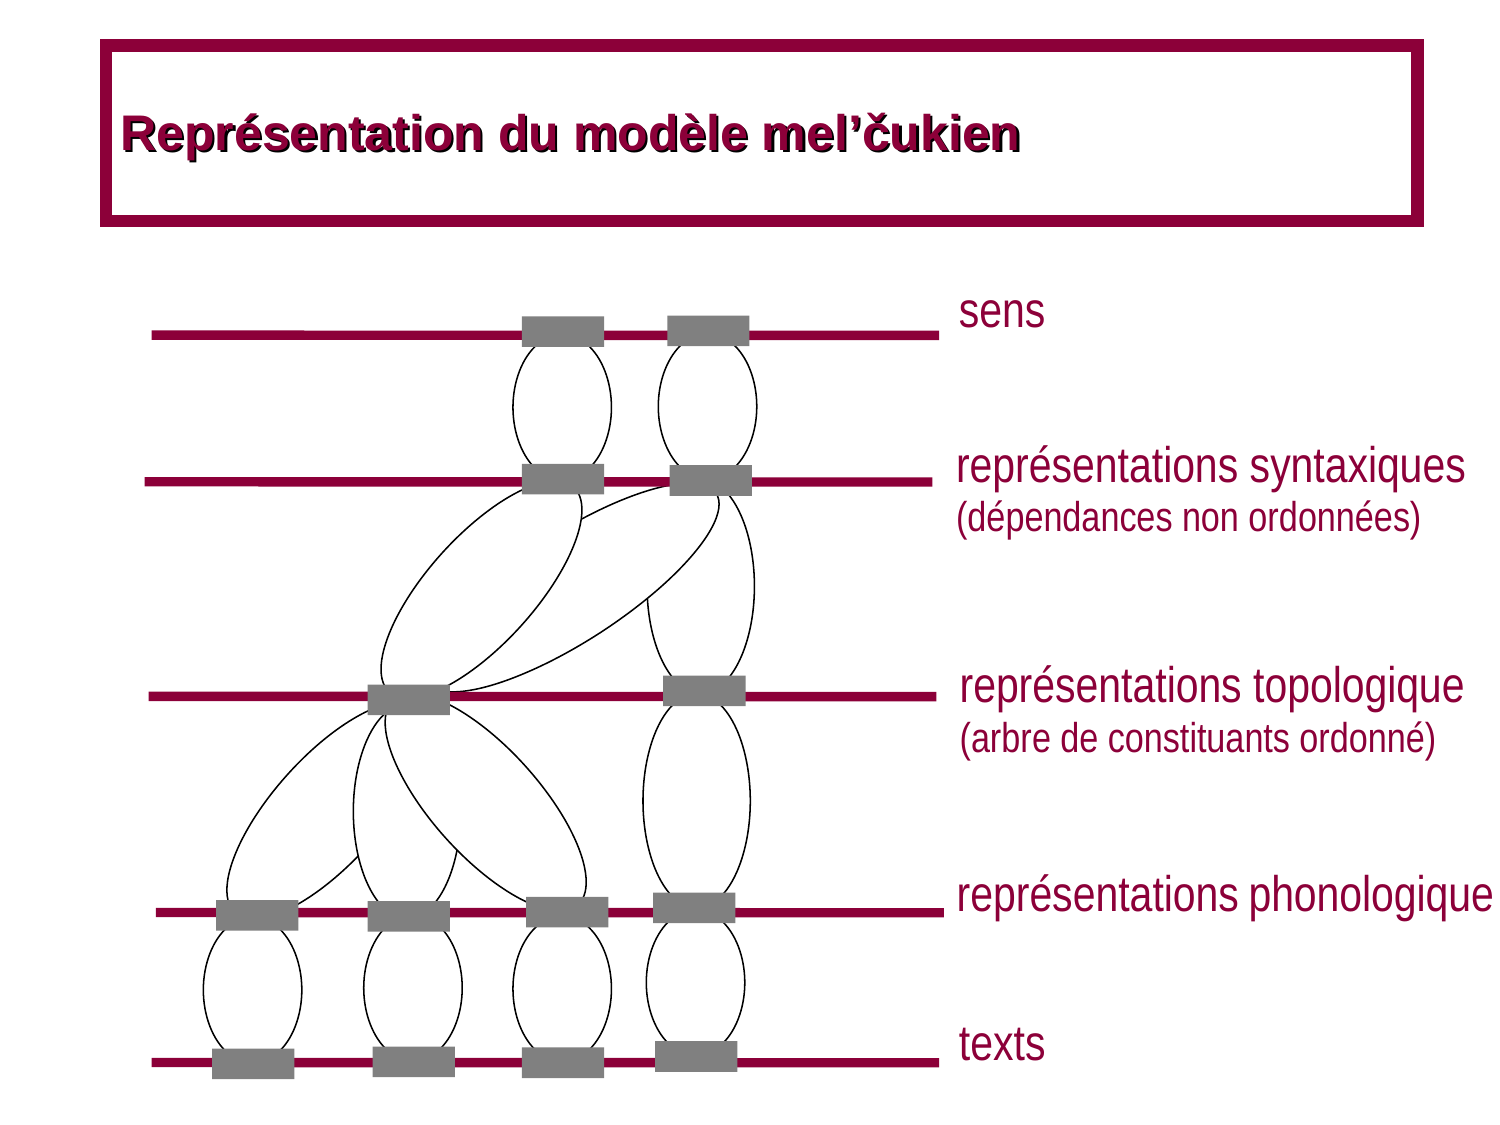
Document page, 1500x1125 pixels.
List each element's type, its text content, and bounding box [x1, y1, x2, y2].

text_box représentations phonologique [947, 864, 1500, 950]
text_box représentations topologique (arbre de constituants ordonné) [959, 656, 1500, 742]
text_box [203, 315, 757, 1080]
text_box texts [958, 1014, 1462, 1100]
title Représentation du modèle mel’čukien [105, 45, 1418, 221]
text_box représentations syntaxiques (dépendances non ordonnées) [955, 435, 1500, 521]
text_box sens [958, 280, 1258, 366]
